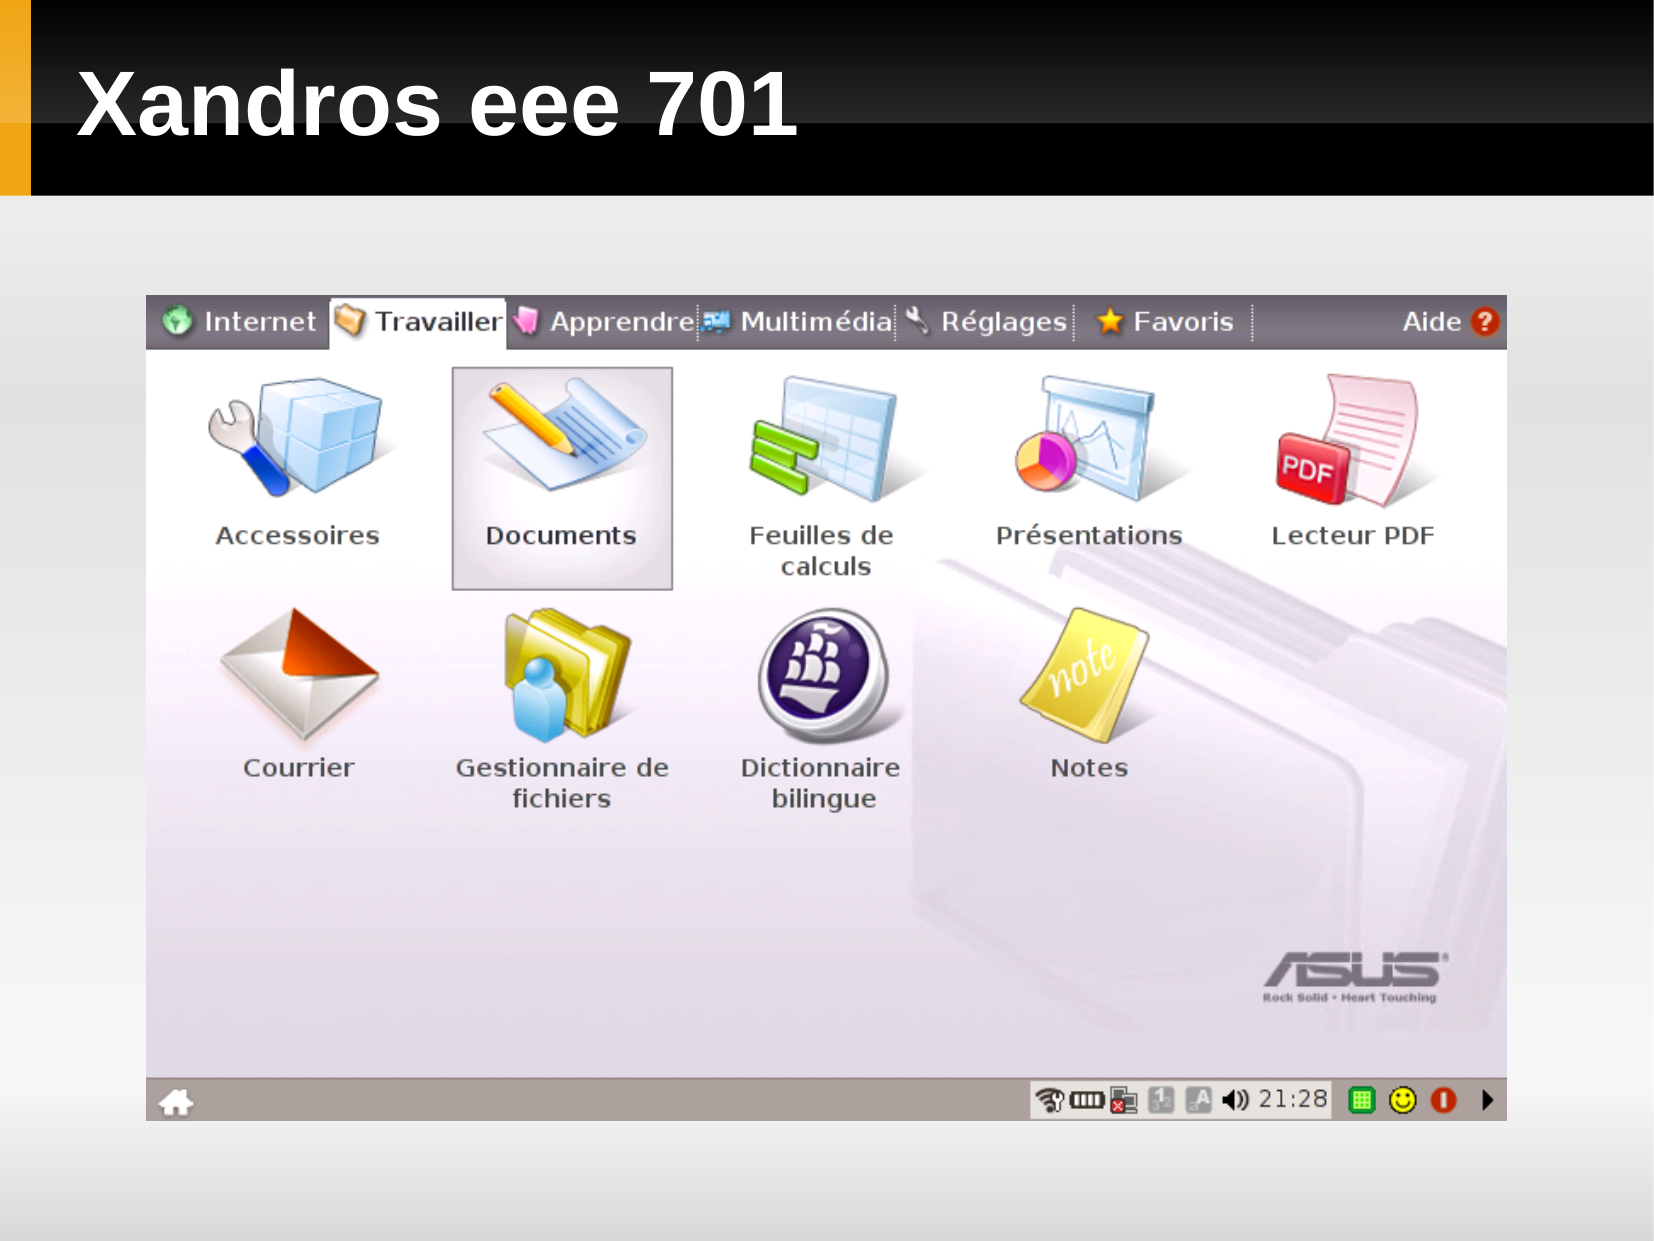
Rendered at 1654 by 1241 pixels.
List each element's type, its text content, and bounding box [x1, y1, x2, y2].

picture [0, 0, 1654, 1241]
title Xandros eee 701 [76, 7, 1565, 200]
